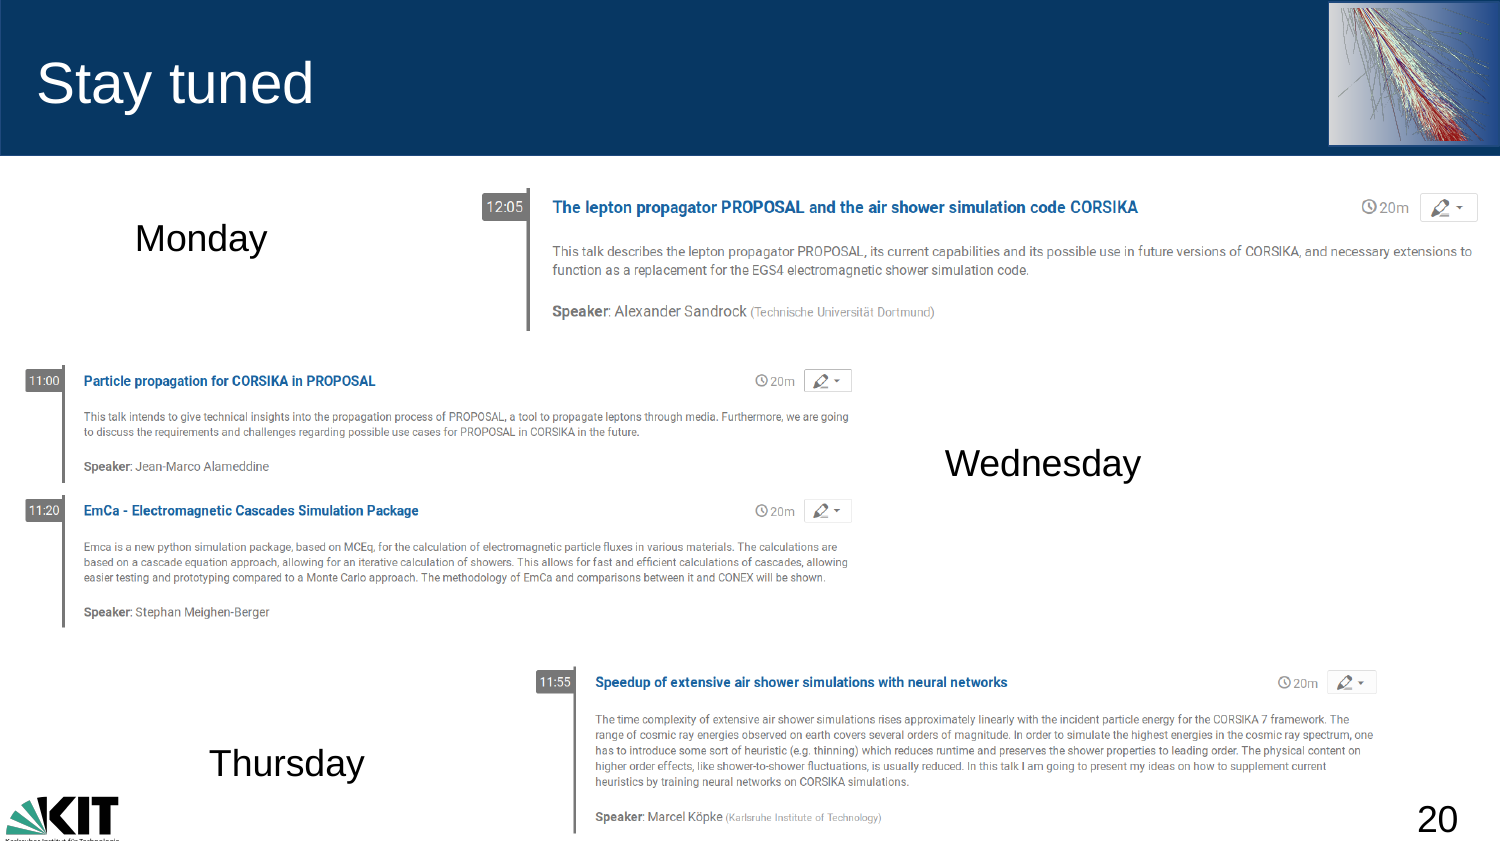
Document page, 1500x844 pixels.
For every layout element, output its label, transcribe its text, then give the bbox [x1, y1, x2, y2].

text_box Stay tuned [21, 30, 1290, 125]
text_box <number> [1402, 785, 1493, 844]
text_box Wednesday [930, 435, 1157, 492]
text_box Thursday [194, 735, 380, 792]
picture [1338, 8, 1490, 141]
picture [5, 794, 120, 841]
picture [465, 179, 1486, 349]
picture [7, 359, 856, 631]
text_box Monday [120, 210, 283, 267]
picture [525, 662, 1381, 843]
